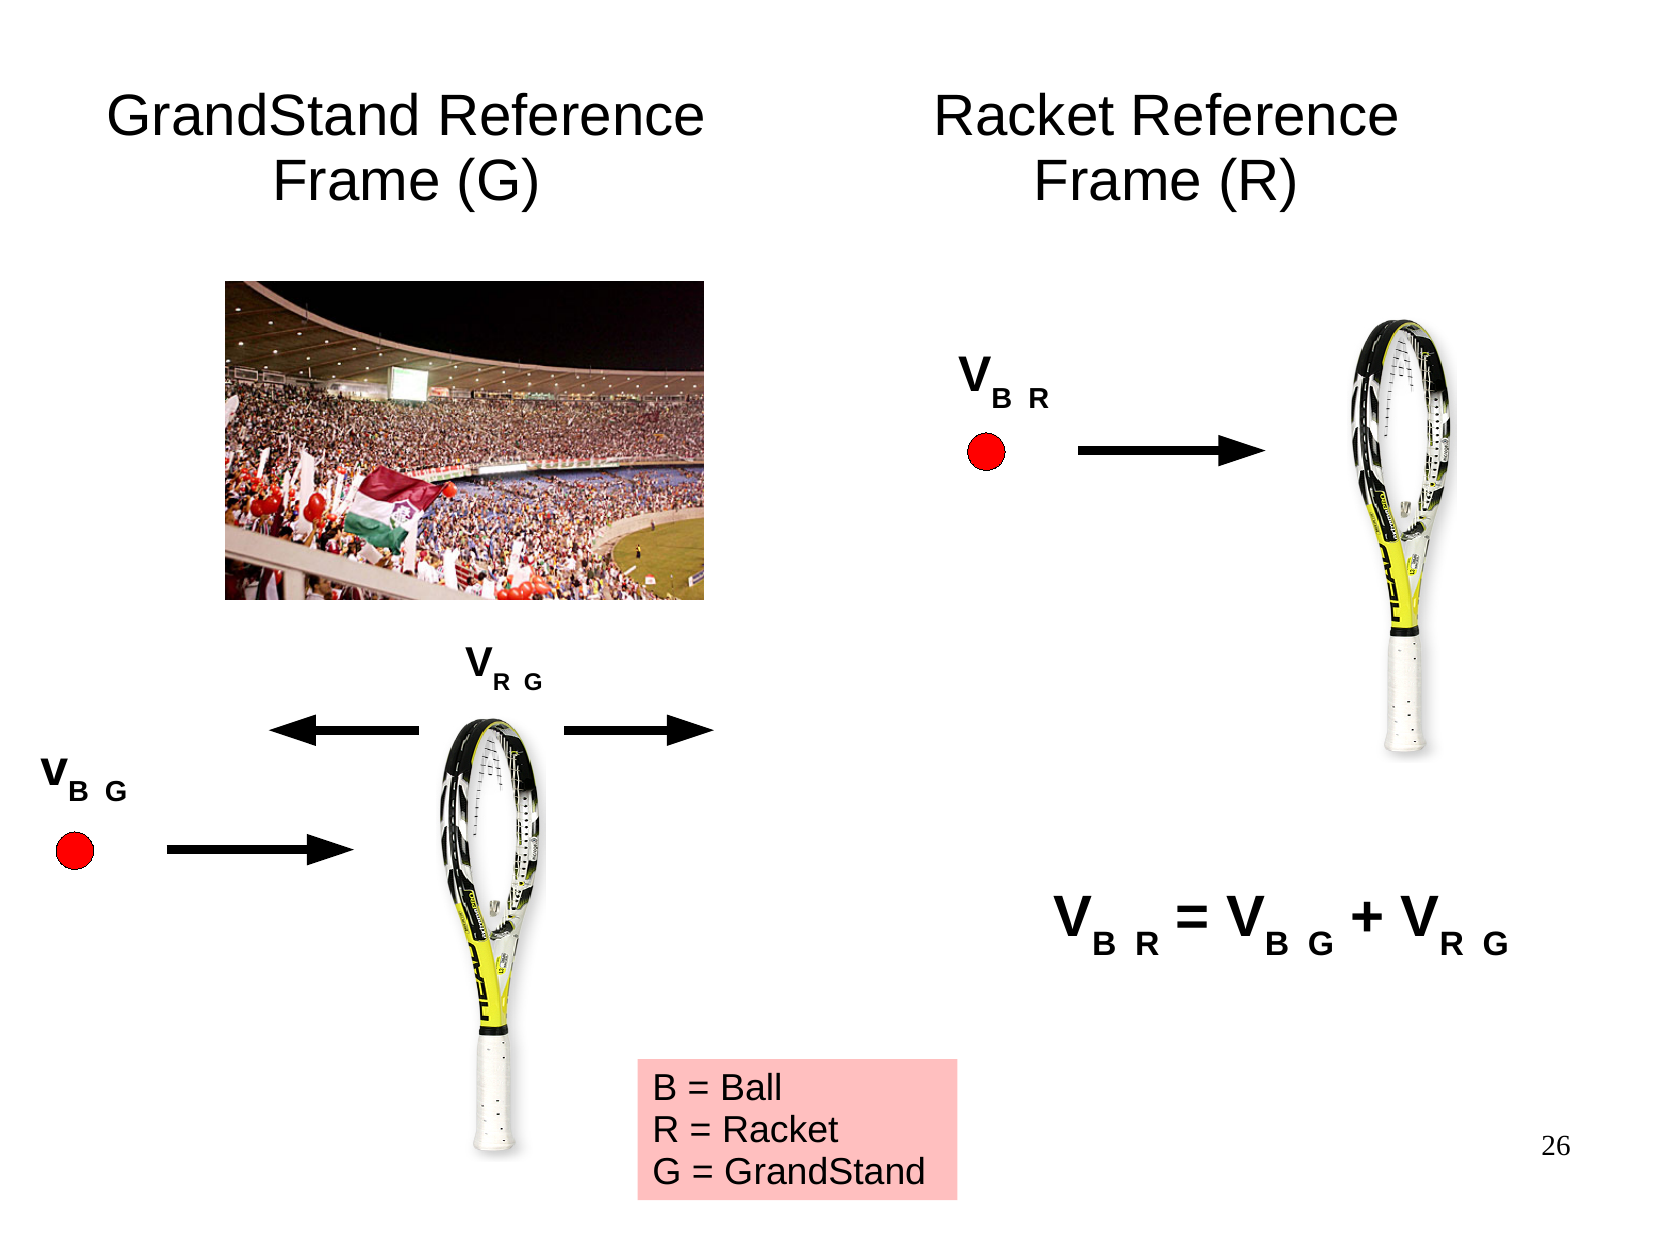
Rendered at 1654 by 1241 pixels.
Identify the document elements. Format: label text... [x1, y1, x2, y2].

picture [225, 281, 704, 601]
text_box Racket Reference Frame (R) [918, 75, 1416, 220]
text_box VB R = VB G + VR G [1038, 876, 1525, 971]
picture [436, 716, 546, 1162]
text_box GrandStand Reference Frame (G) [91, 75, 722, 220]
text_box [967, 432, 1006, 471]
text_box VR G [450, 631, 558, 703]
text_box vB G [25, 732, 143, 815]
text_box [56, 831, 94, 870]
text_box B = Ball R = Racket G = GrandStand [637, 1059, 958, 1201]
picture [1347, 317, 1457, 763]
text_box VB R [943, 338, 1065, 422]
